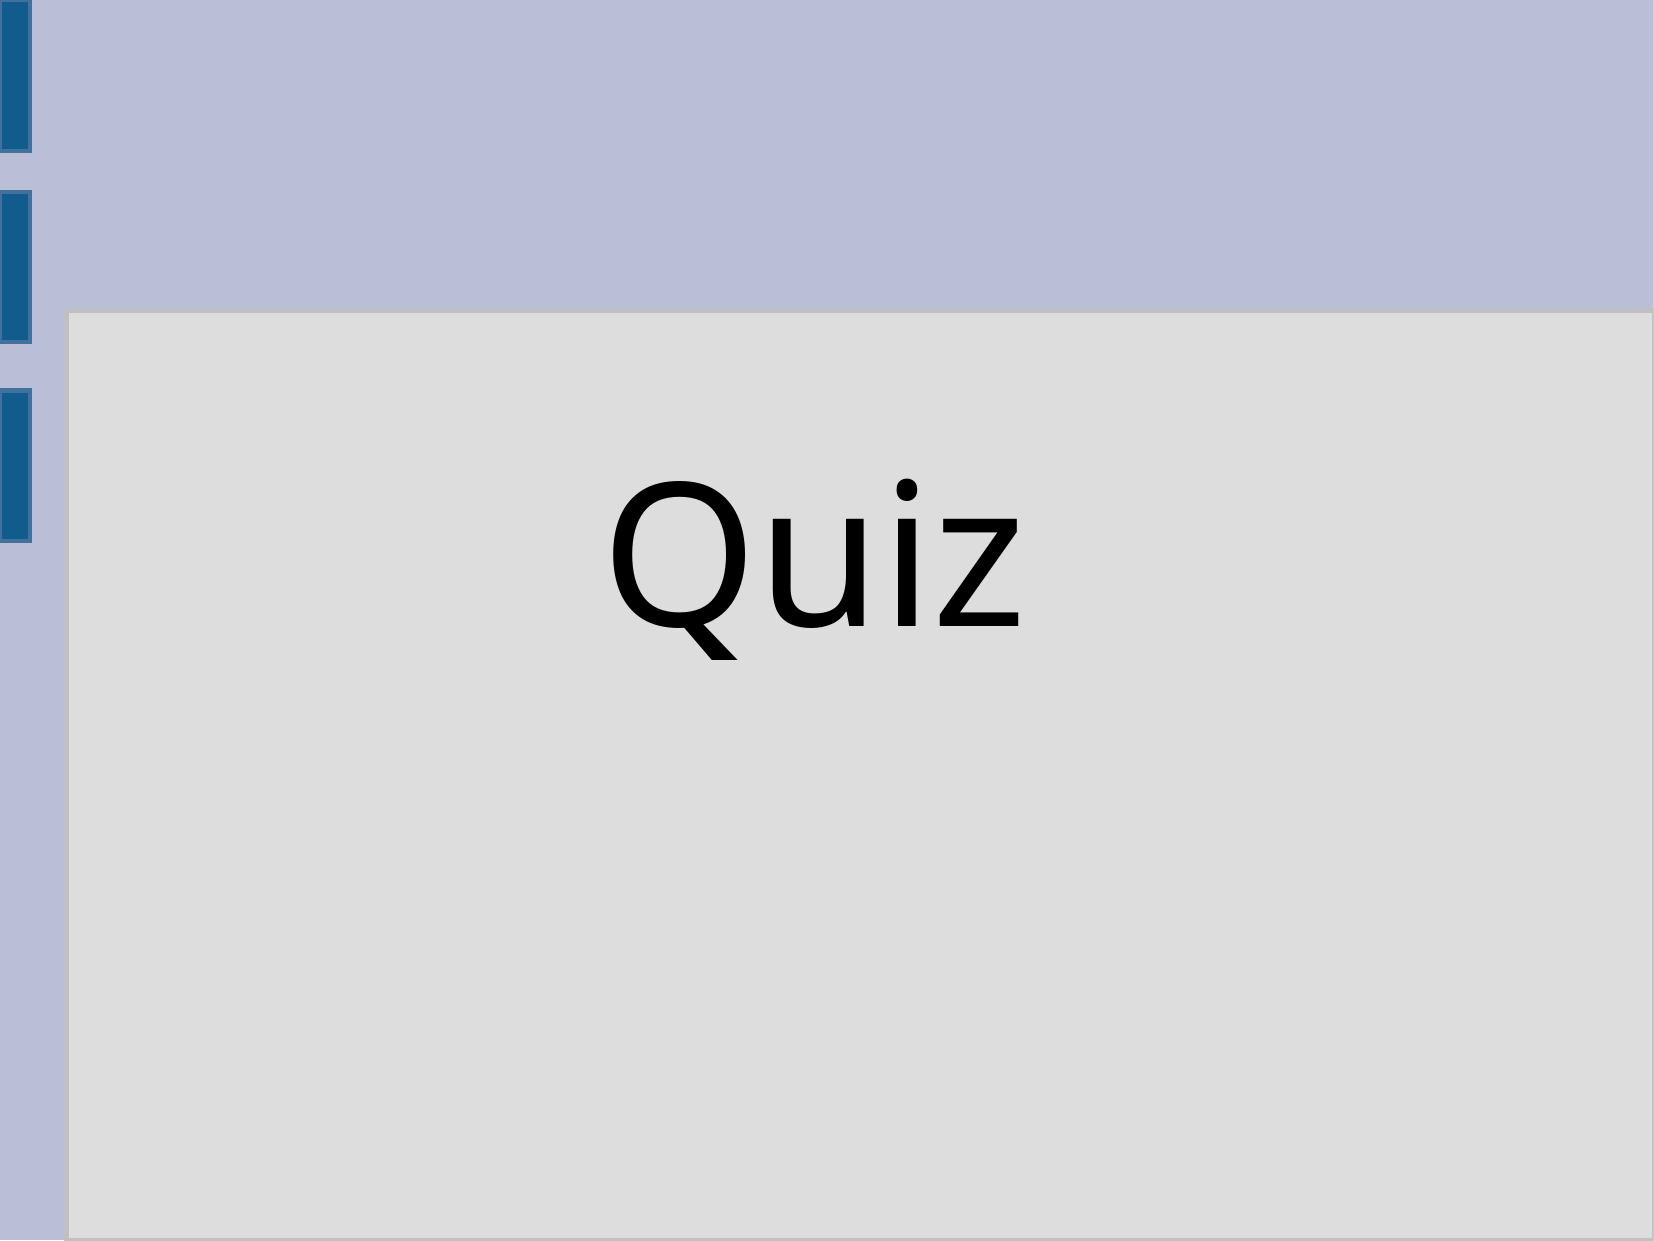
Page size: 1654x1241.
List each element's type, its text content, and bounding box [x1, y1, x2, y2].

subtitle Quiz [94, 141, 1534, 952]
